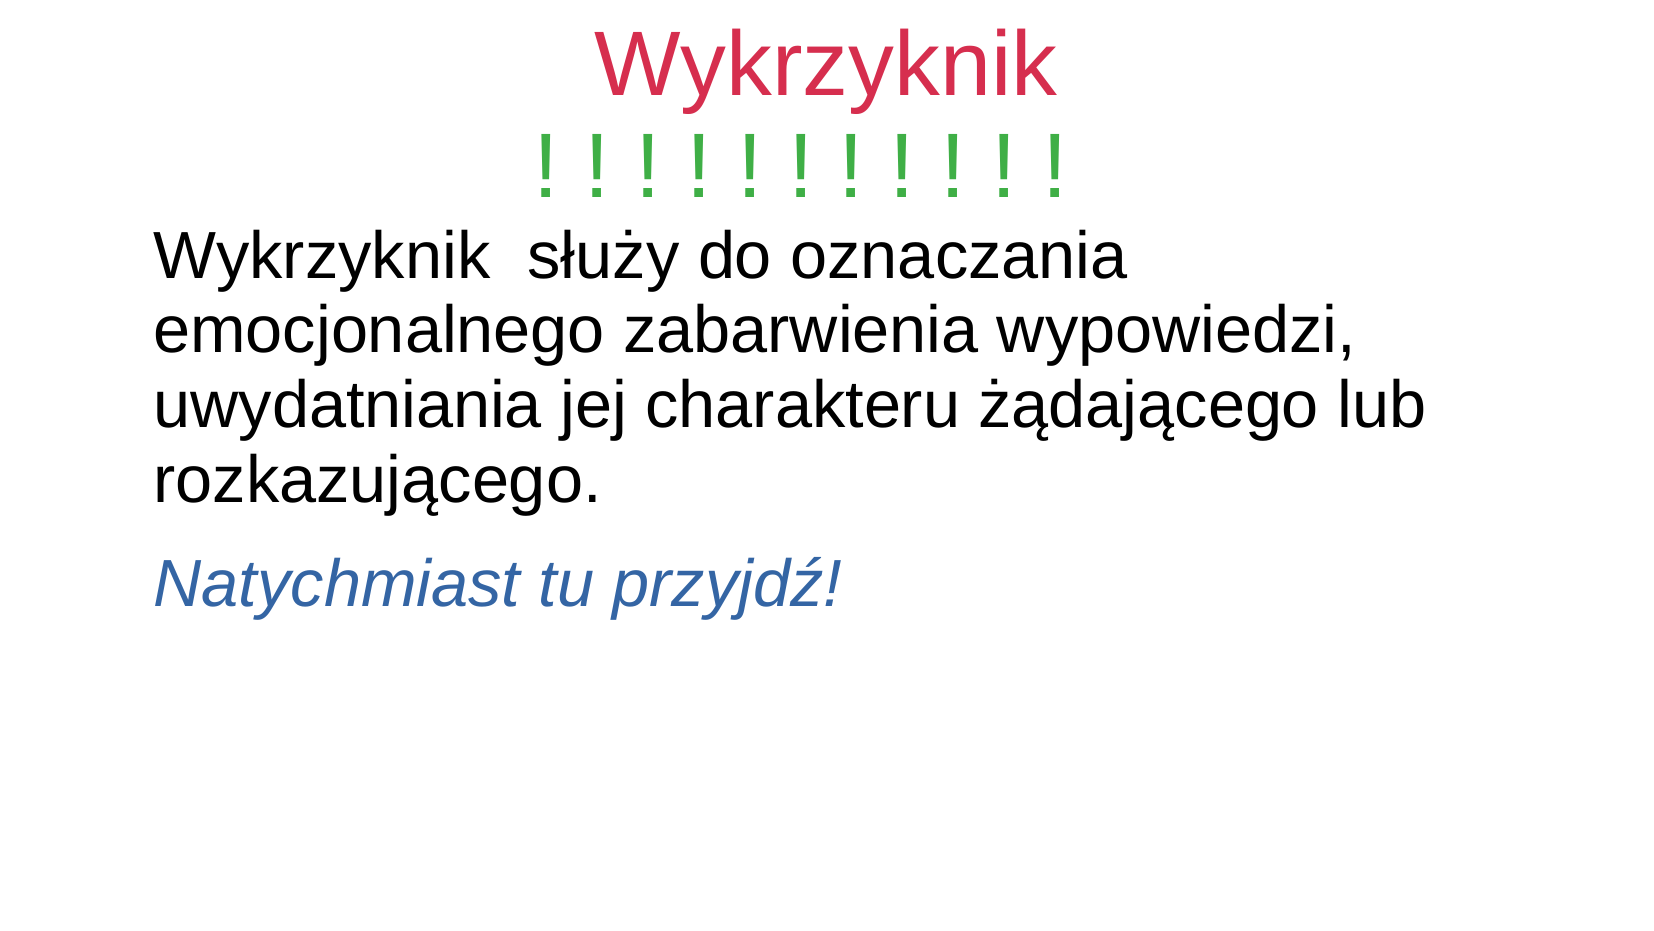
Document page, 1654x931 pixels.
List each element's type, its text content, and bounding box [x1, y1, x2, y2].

title Wykrzyknik ! ! ! ! ! ! ! ! ! ! ! [82, 12, 1571, 217]
list Wykrzyknik służy do oznaczania emocjonalnego zabarwienia wypowiedzi, uwydatniania jej charakteru żądającego lub rozkazującego. Natychmiast tu przyjdź! [82, 217, 1571, 758]
